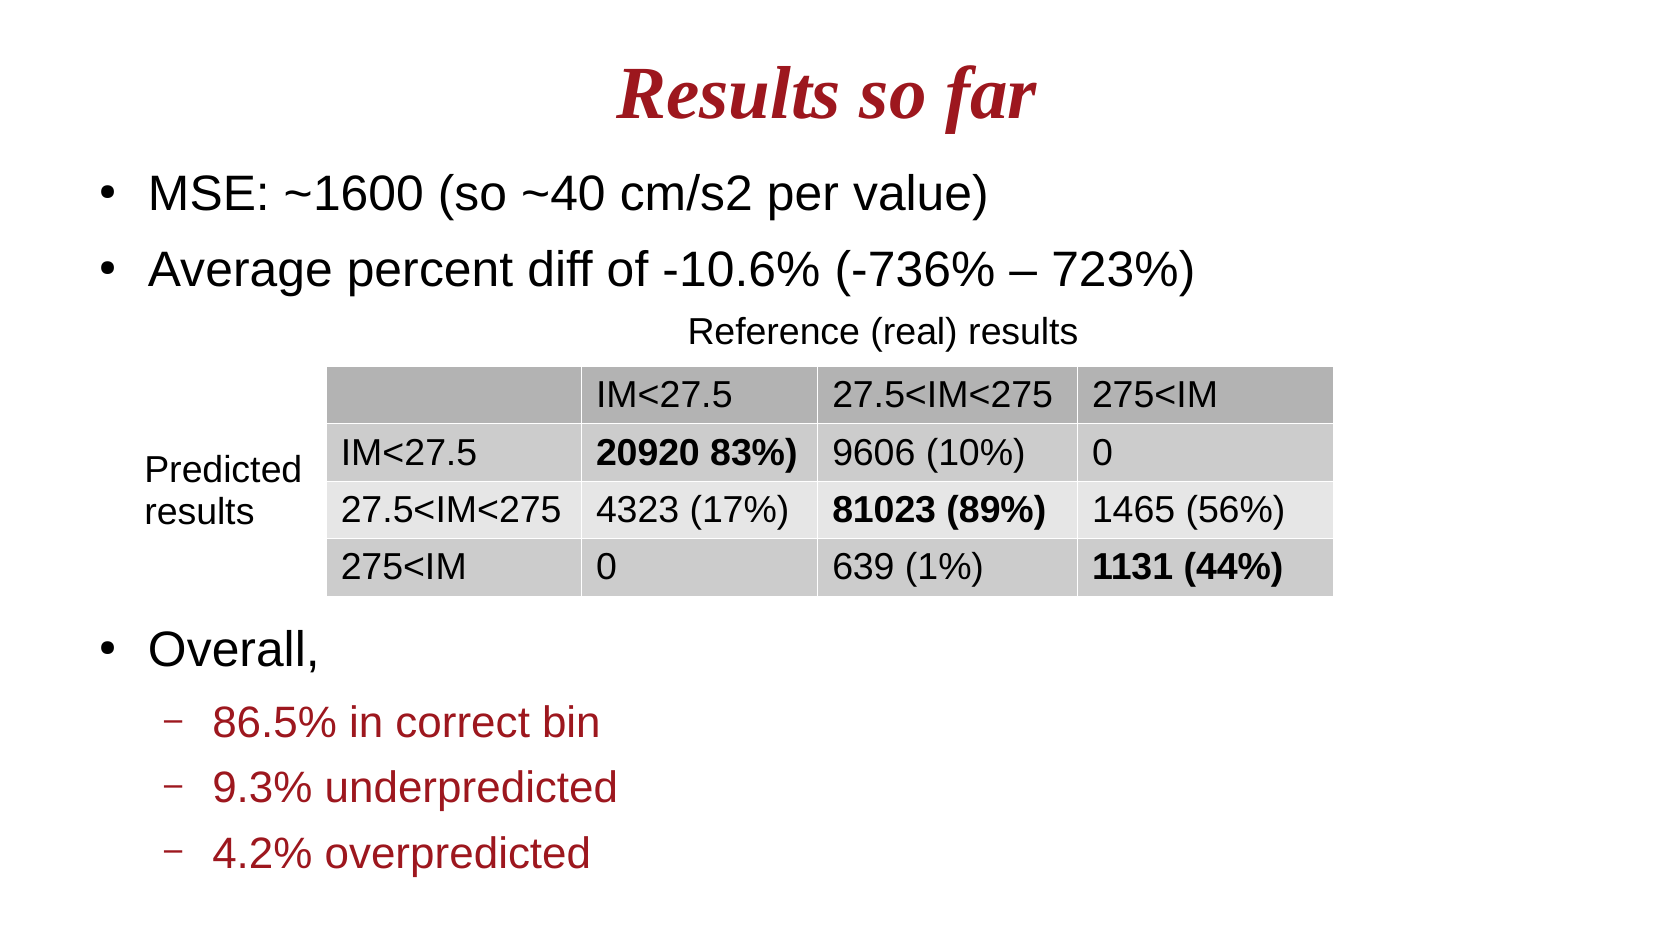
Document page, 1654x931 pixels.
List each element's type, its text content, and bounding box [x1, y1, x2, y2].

table_cell 0 [1078, 424, 1333, 481]
table_cell 20920 83%) [582, 424, 817, 481]
table_header 275<IM [1078, 367, 1333, 423]
table_header 27.5<IM<275 [818, 367, 1077, 423]
table_cell 275<IM [327, 539, 581, 596]
title Results so far [82, 37, 1571, 151]
table_cell 9606 (10%) [818, 424, 1077, 481]
table_cell 0 [582, 539, 817, 596]
list MSE: ~1600 (so ~40 cm/s2 per value) Average percent diff of -10.6% (-736% – 723%) Overall, 86.5% in correct bin 9.3% underpredicted 4.2% overpredicted [82, 165, 1571, 886]
table_header [327, 367, 581, 423]
table_cell 27.5<IM<275 [327, 482, 581, 538]
table_cell 4323 (17%) [582, 482, 817, 538]
table_cell 1465 (56%) [1078, 482, 1333, 538]
table_header IM<27.5 [582, 367, 817, 423]
table_cell 81023 (89%) [818, 482, 1077, 538]
text_box Predicted results [129, 441, 325, 541]
table_cell 639 (1%) [818, 539, 1077, 596]
table_cell 1131 (44%) [1078, 539, 1333, 596]
table_cell IM<27.5 [327, 424, 581, 481]
text_box Reference (real) results [672, 303, 1108, 361]
